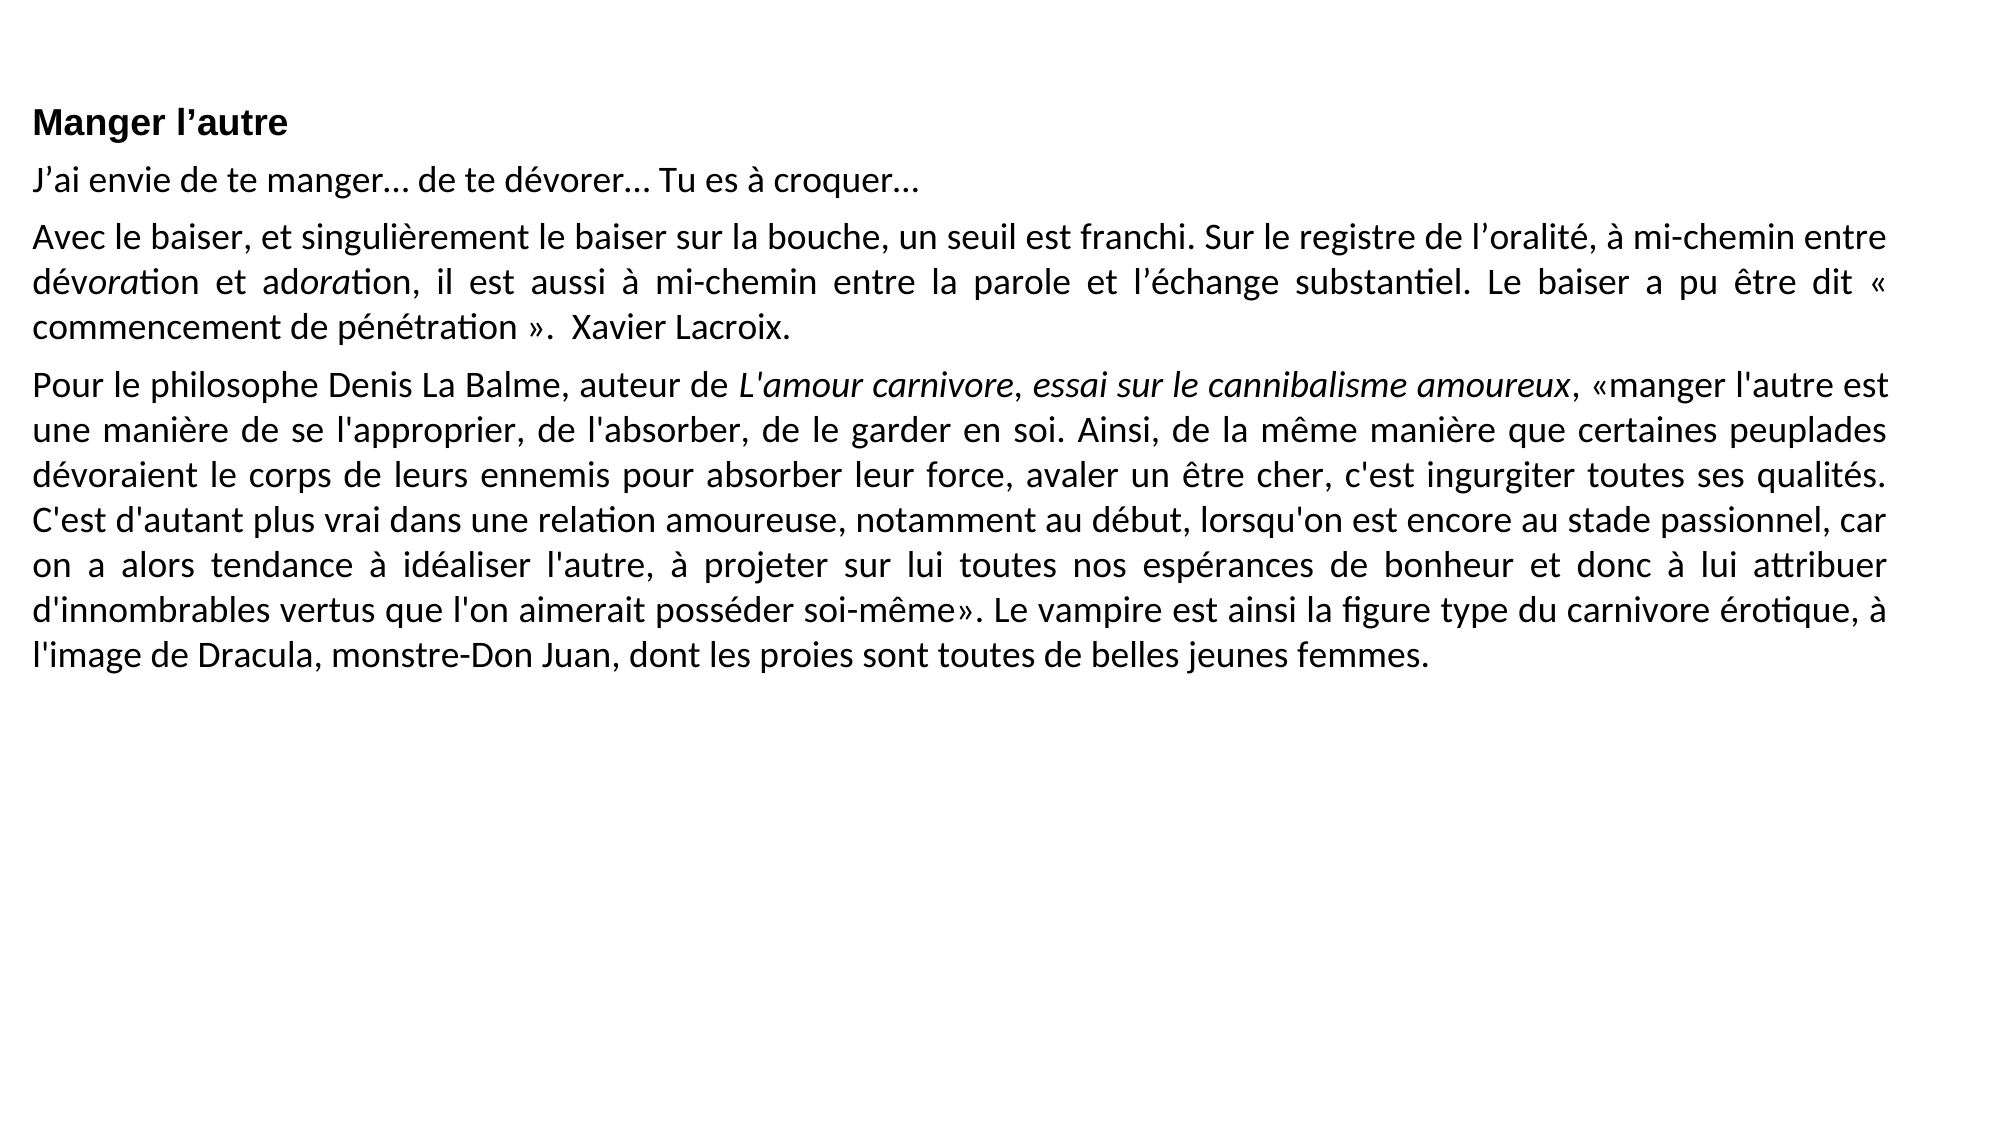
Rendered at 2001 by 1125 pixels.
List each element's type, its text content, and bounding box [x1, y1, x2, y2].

text_box Manger l’autre J’ai envie de te manger… de te dévorer… Tu es à croquer… Avec le baiser, et singulièrement le baiser sur la bouche, un seuil est franchi. Sur le registre de l’oralité, à mi-chemin entre dévoration et adoration, il est aussi à mi-chemin entre la parole et l’échange substantiel. Le baiser a pu être dit « commencement de pénétration ». Xavier Lacroix. Pour le philosophe Denis La Balme, auteur de L'amour carnivore, essai sur le cannibalisme amoureux, «manger l'autre est une manière de se l'approprier, de l'absorber, de le garder en soi. Ainsi, de la même manière que certaines peuplades dévoraient le corps de leurs ennemis pour absorber leur force, avaler un être cher, c'est ingurgiter toutes ses qualités. C'est d'autant plus vrai dans une relation amoureuse, notamment au début, lorsqu'on est encore au stade passionnel, car on a alors tendance à idéaliser l'autre, à projeter sur lui toutes nos espérances de bonheur et donc à lui attribuer d'innombrables vertus que l'on aimerait posséder soi-même». Le vampire est ainsi la figure type du carnivore érotique, à l'image de Dracula, monstre-Don Juan, dont les proies sont toutes de belles jeunes femmes. [17, 32, 1905, 810]
